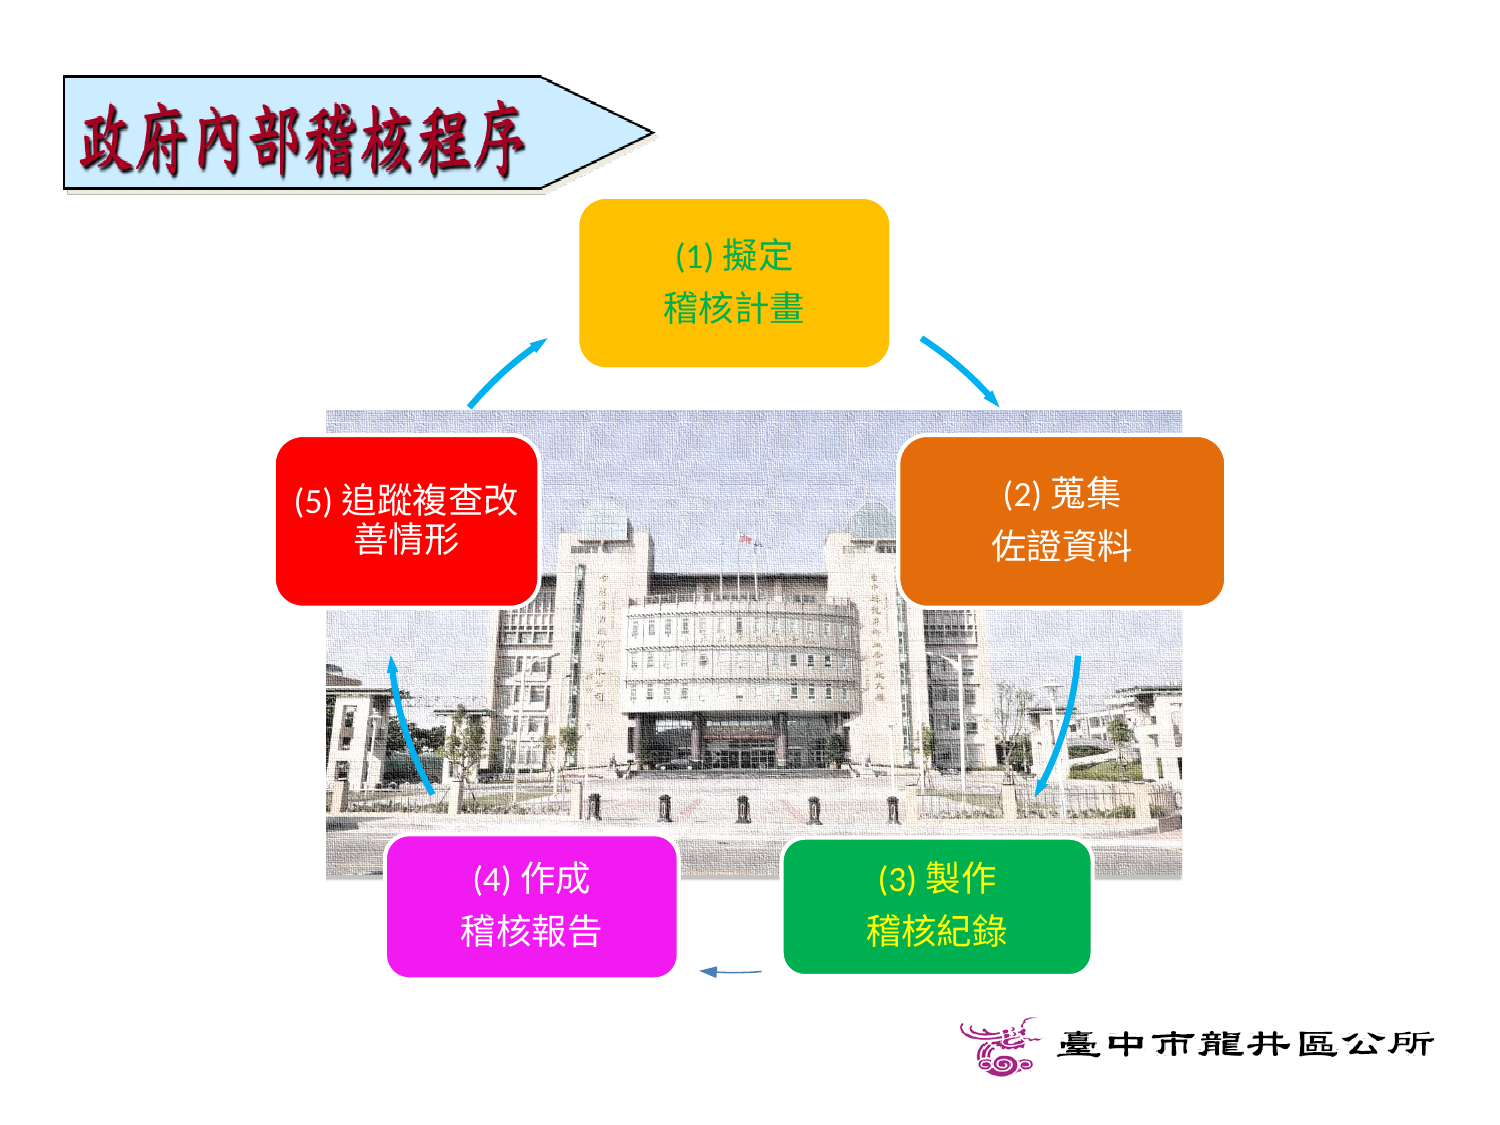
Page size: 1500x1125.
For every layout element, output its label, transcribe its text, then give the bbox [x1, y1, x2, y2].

text_box (1)擬定 稽核計畫 [577, 196, 892, 370]
picture [41, 54, 656, 244]
text_box (3)製作 稽核紀錄 [781, 837, 1093, 977]
text_box (5)追蹤複查改善情形 [273, 435, 540, 608]
text_box (4)作成 稽核報告 [384, 834, 679, 980]
text_box (2)蒐集 佐證資料 [898, 435, 1227, 608]
